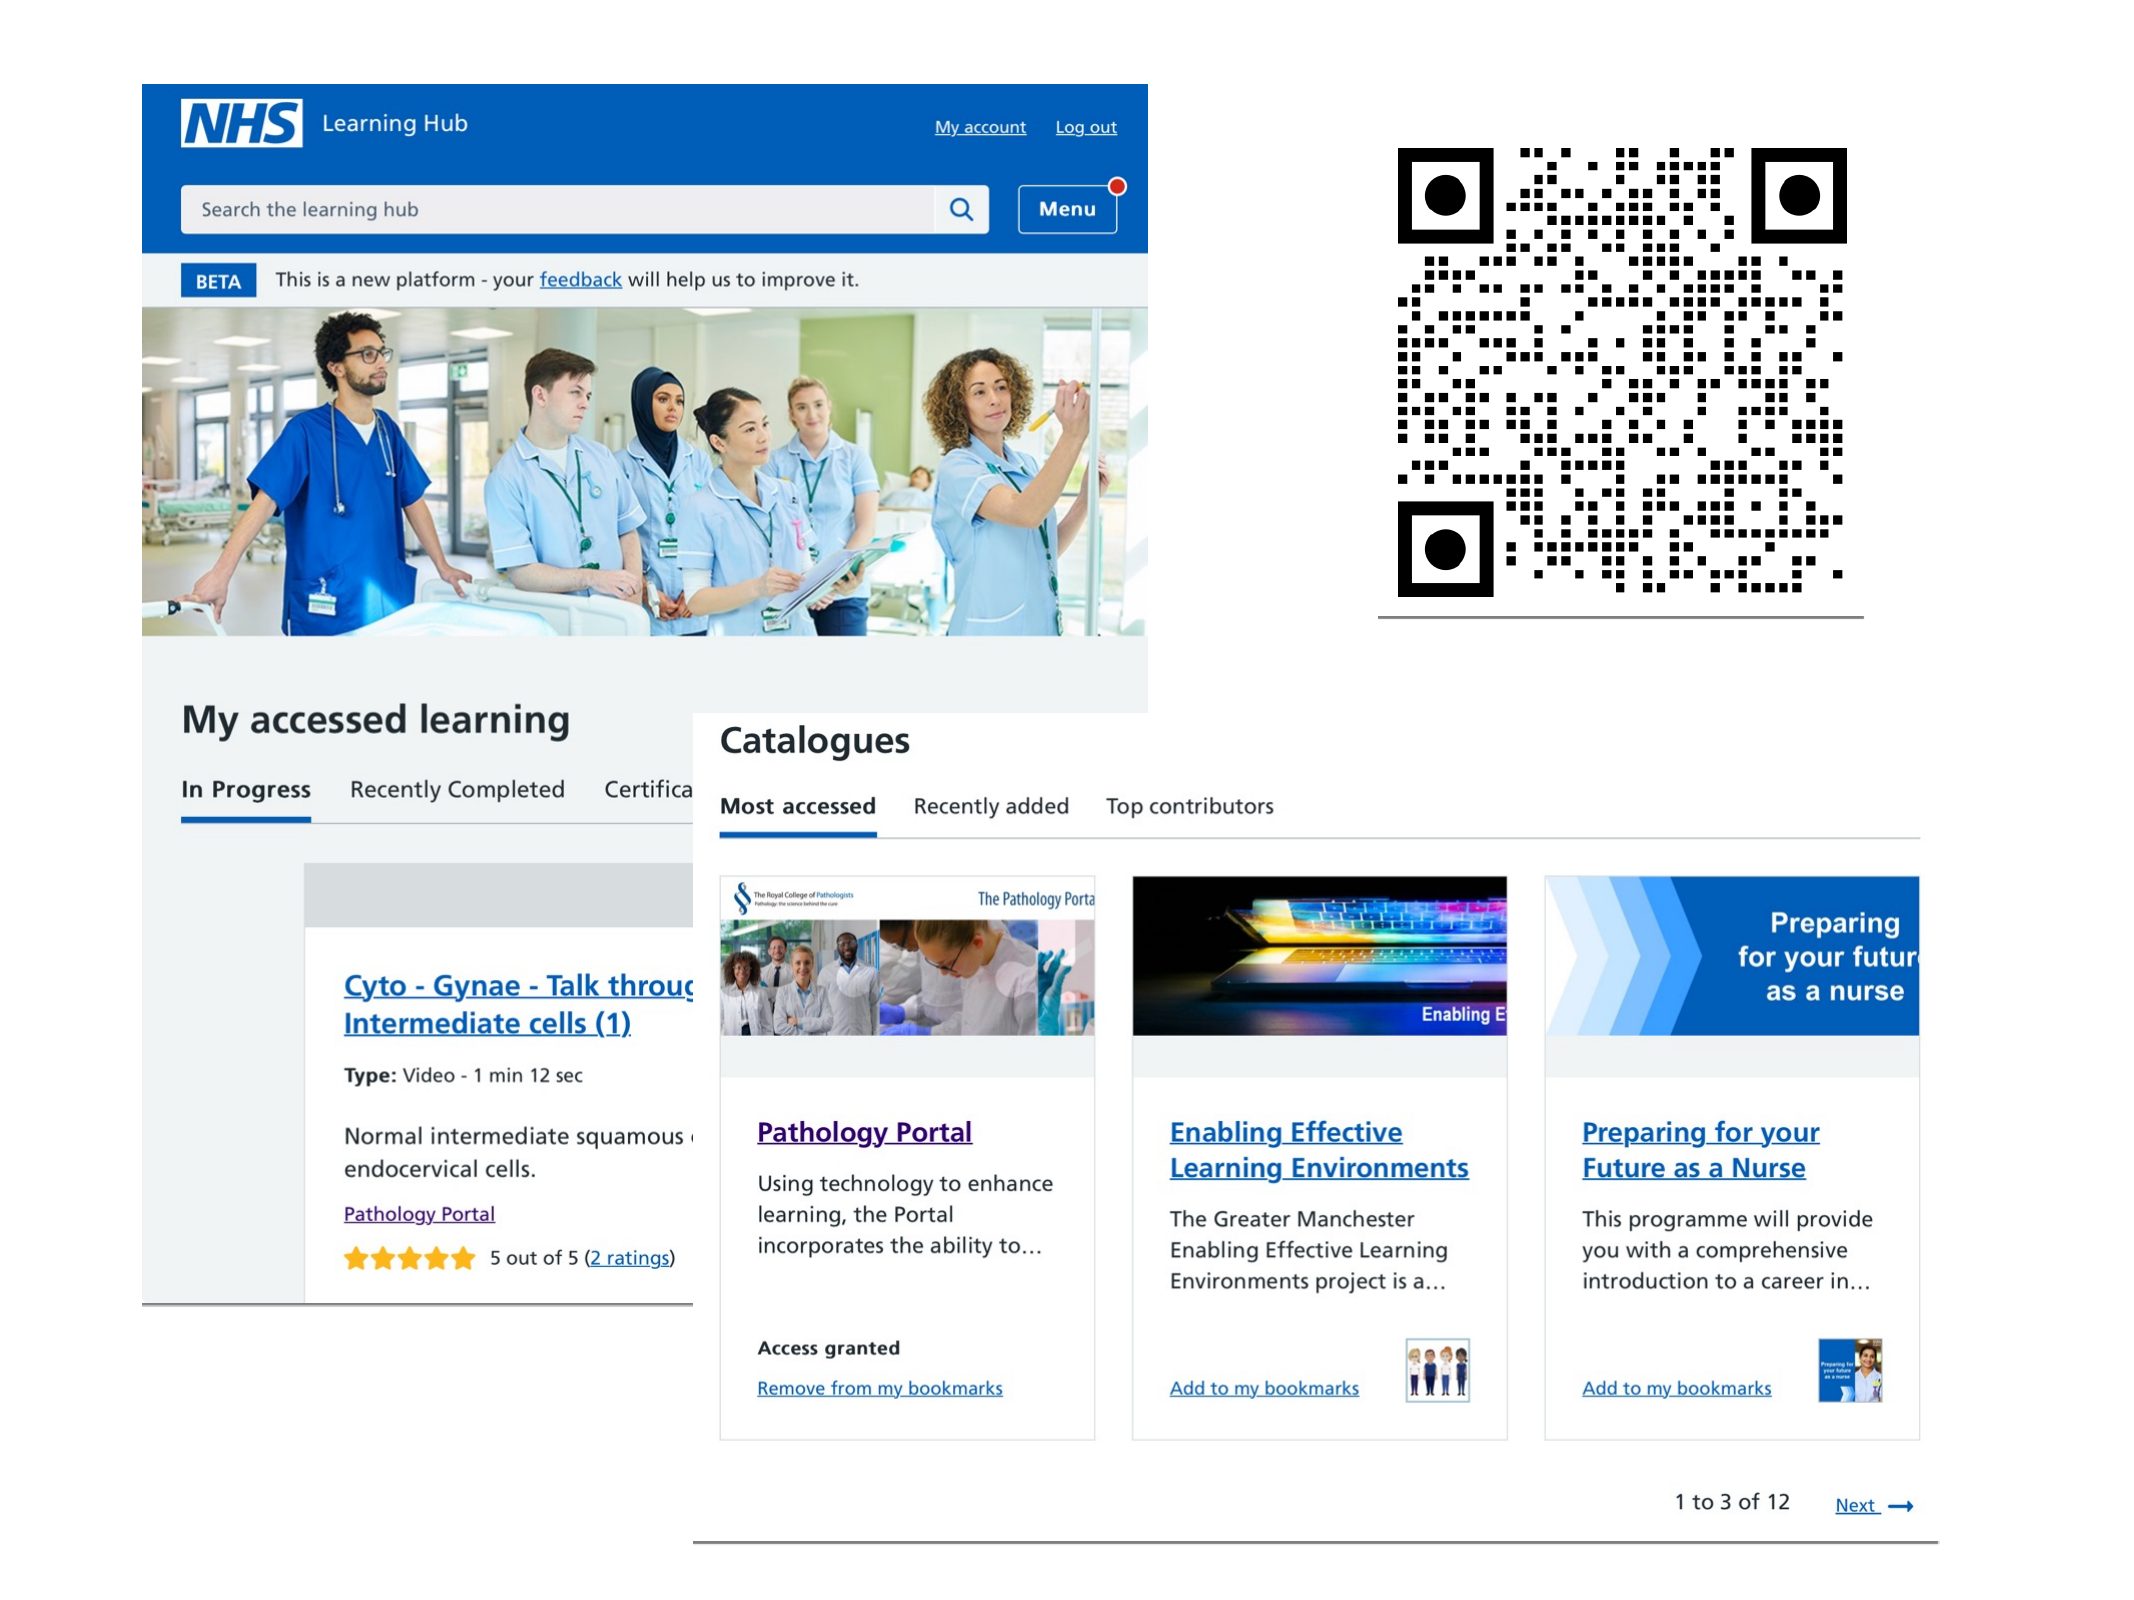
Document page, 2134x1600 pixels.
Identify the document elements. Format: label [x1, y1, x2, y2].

picture [142, 84, 1940, 1541]
picture [1378, 128, 1866, 616]
text_box [160, 1489, 2058, 1573]
